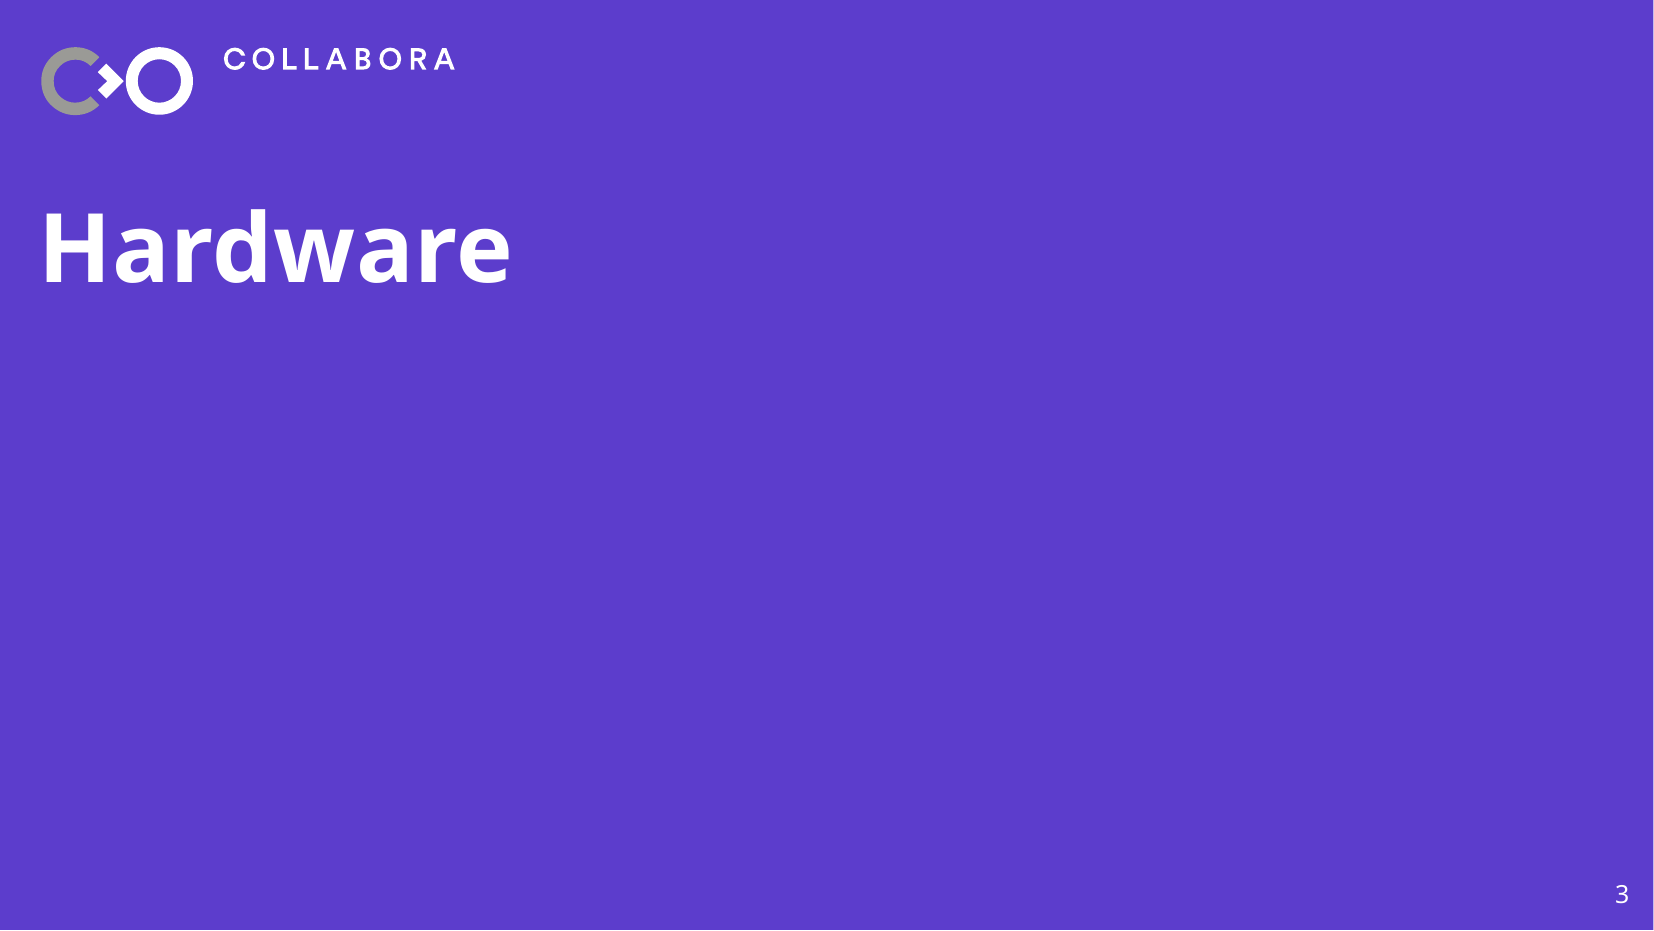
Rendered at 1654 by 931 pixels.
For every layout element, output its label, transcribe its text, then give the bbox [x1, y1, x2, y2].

title Hardware [38, 186, 1615, 243]
